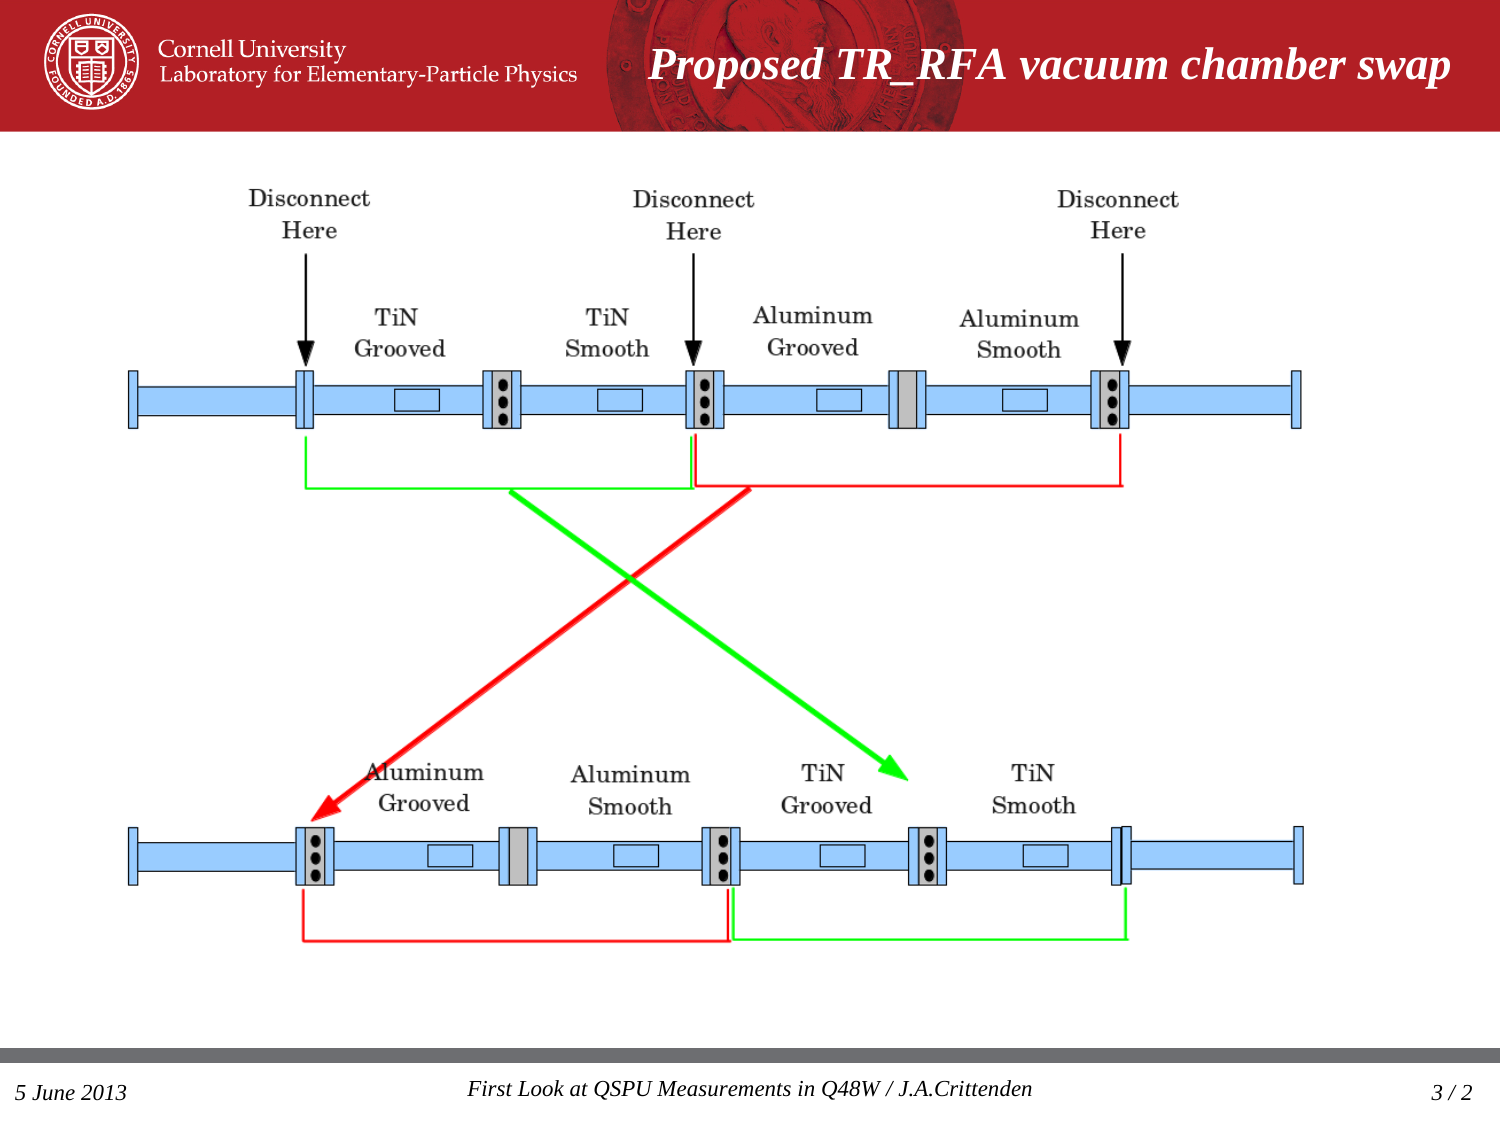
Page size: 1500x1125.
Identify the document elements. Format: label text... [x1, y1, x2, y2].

picture [0, 0, 1500, 132]
title Proposed TR_RFA vacuum chamber swap [600, 0, 1500, 128]
picture [112, 142, 1313, 1043]
